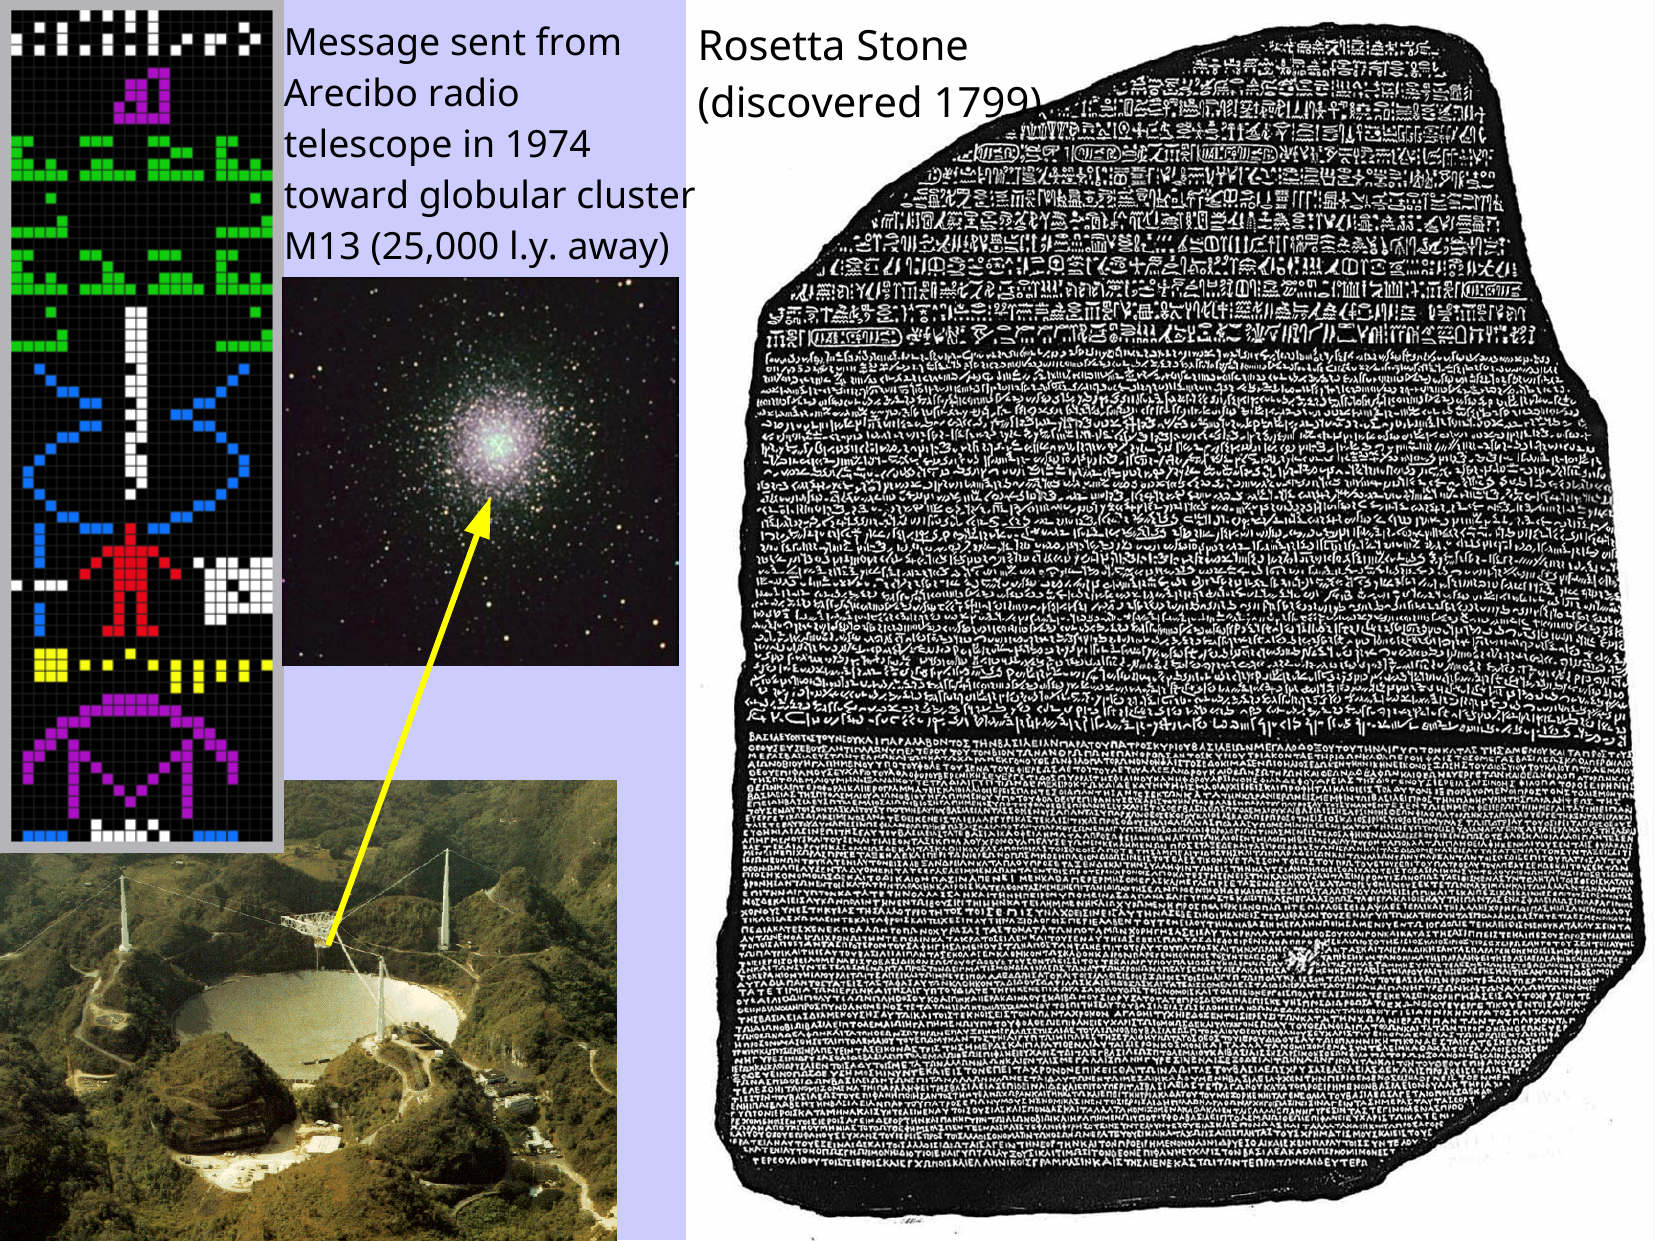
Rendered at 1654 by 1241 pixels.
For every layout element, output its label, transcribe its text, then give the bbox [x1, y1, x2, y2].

text_box Message sent from Arecibo radio telescope in 1974 toward globular cluster M13 (25,000 l.y. away) [284, 15, 698, 389]
text_box Rosetta Stone (discovered 1799) [697, 15, 1033, 113]
picture [686, 0, 1654, 1241]
picture [0, 0, 679, 1241]
